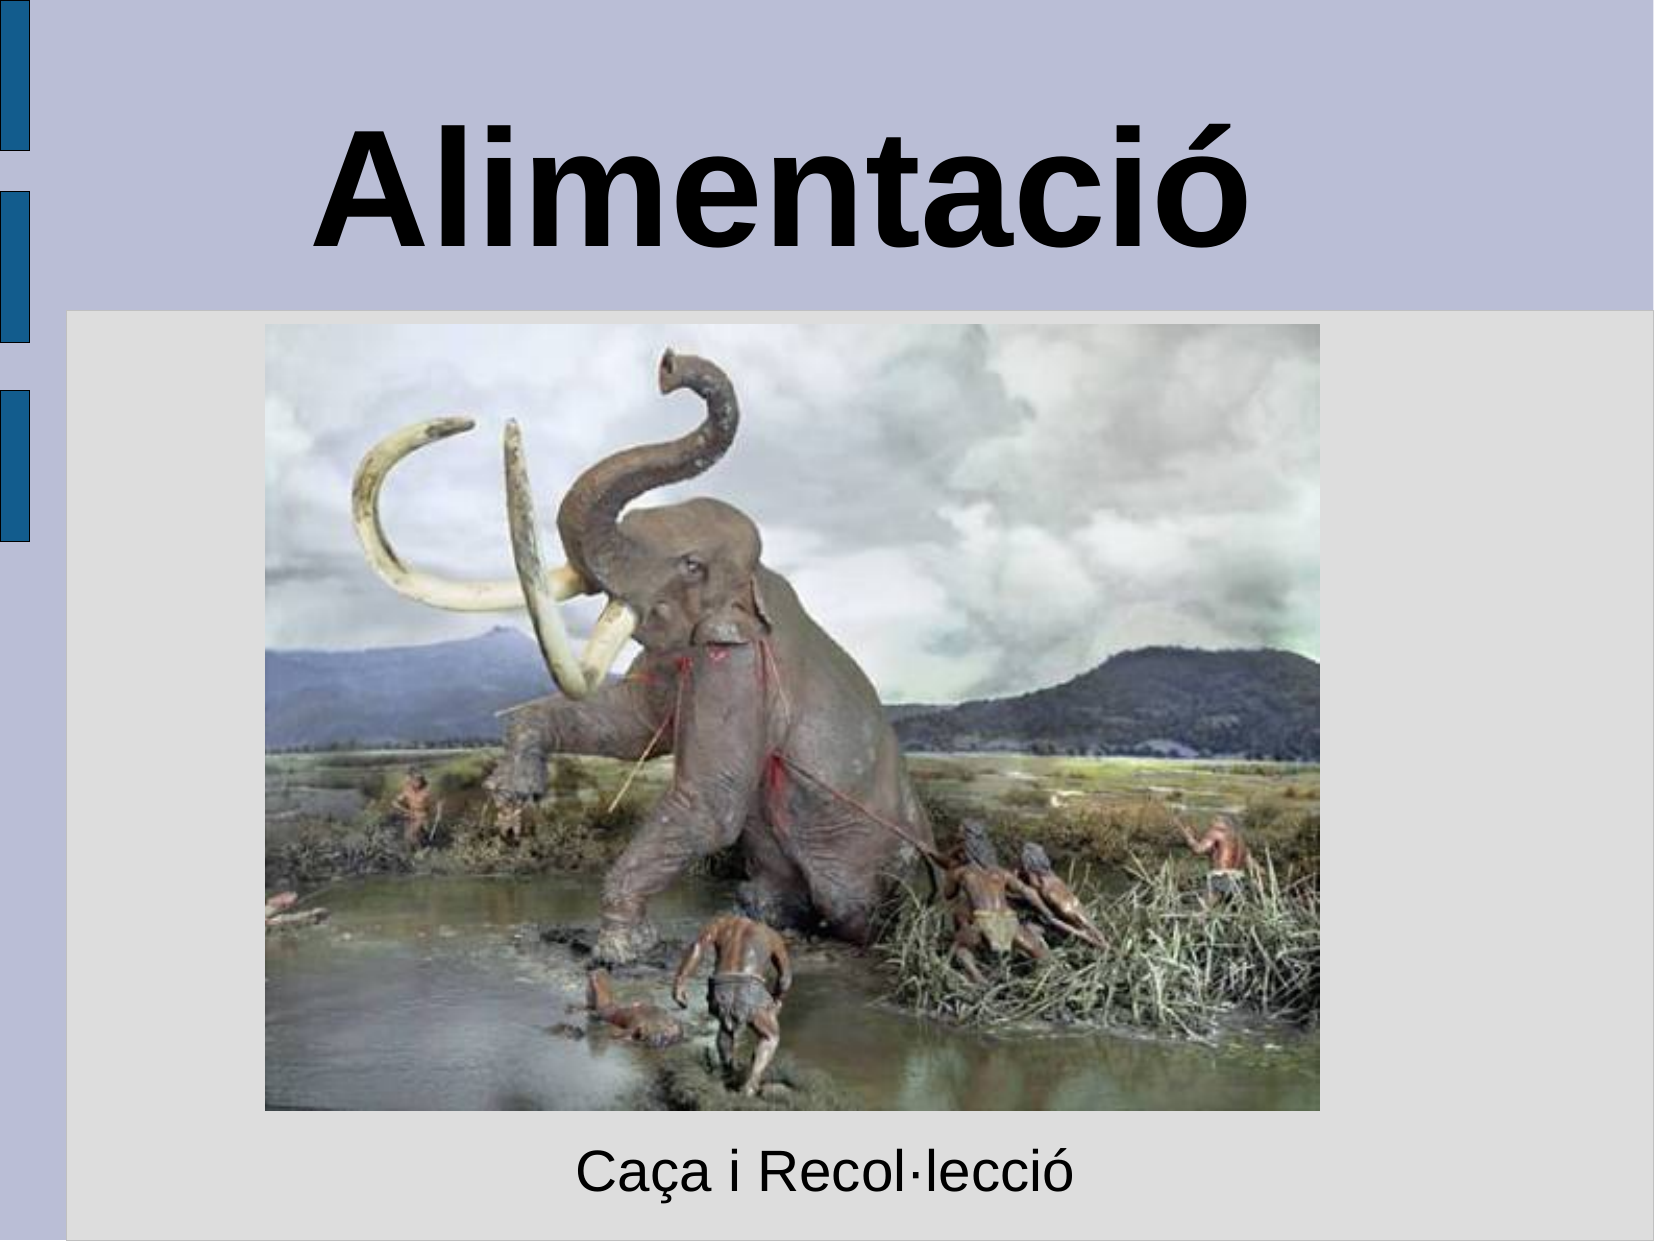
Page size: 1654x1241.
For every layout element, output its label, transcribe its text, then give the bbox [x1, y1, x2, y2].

text_box Caça i Recol·lecció [561, 1131, 1088, 1211]
text_box Alimentació [295, 88, 1270, 290]
picture [265, 324, 1320, 1111]
